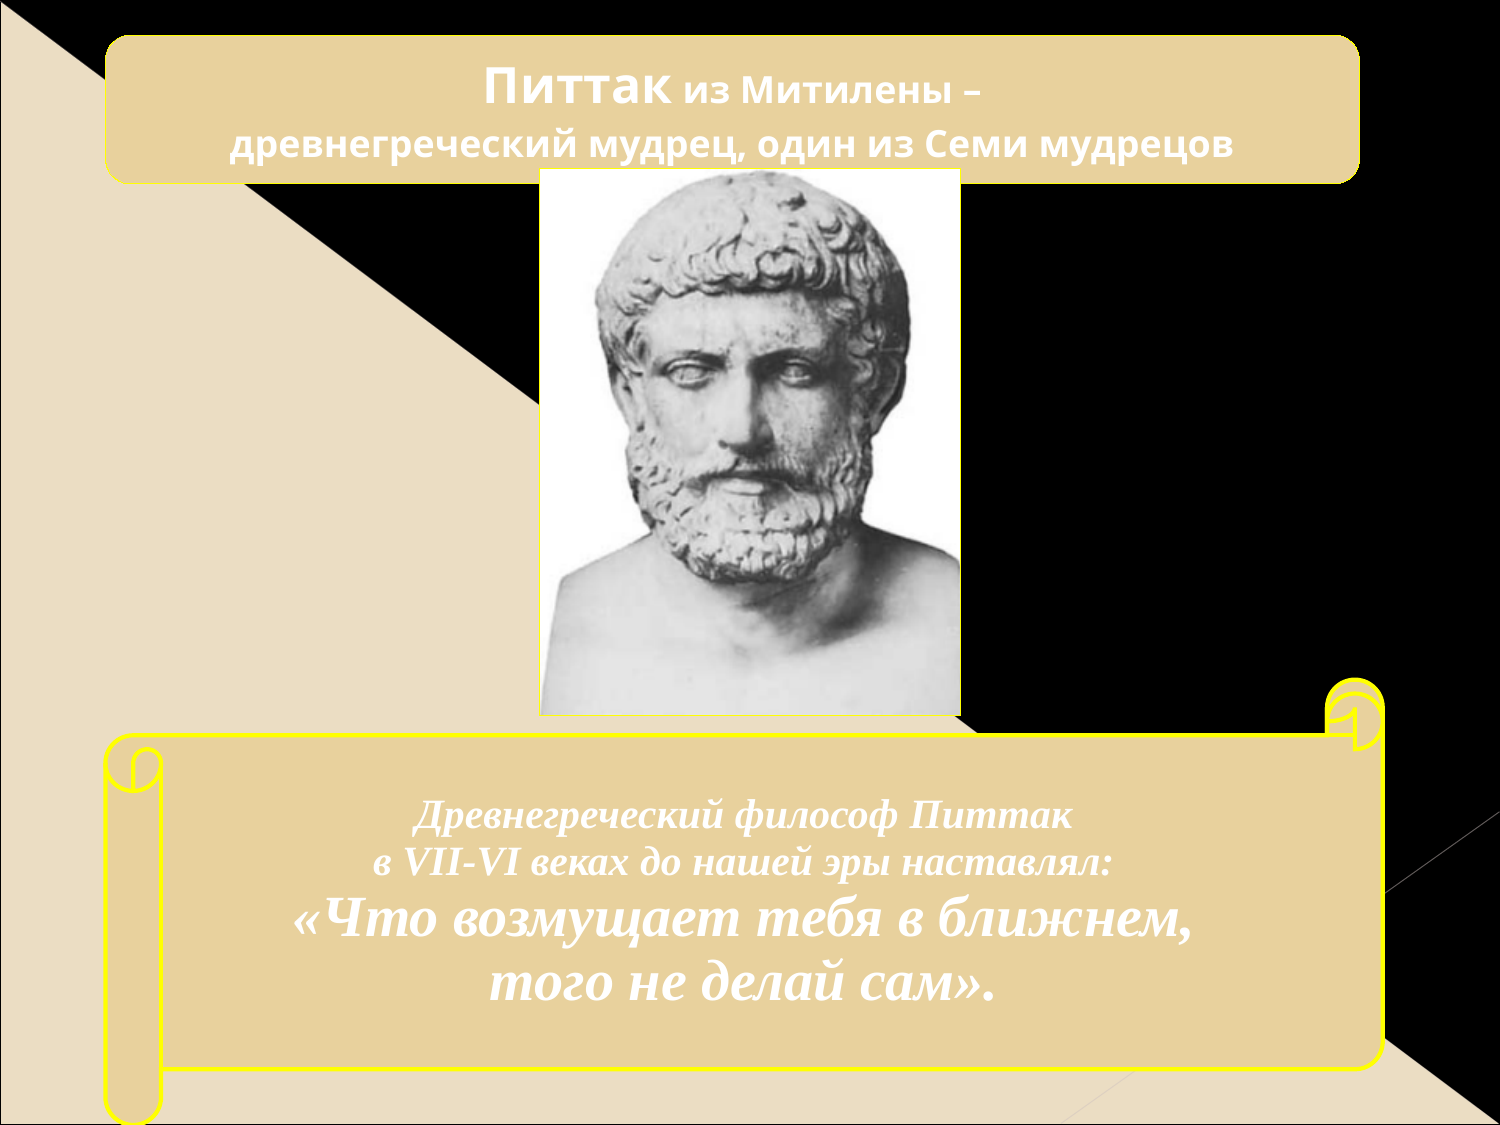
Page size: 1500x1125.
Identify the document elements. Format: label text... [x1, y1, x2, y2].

picture [539, 168, 961, 716]
text_box Древнегреческий философ Питтак в VII-VI веках до нашей эры наставлял: «Что возмущает тебя в ближнем, того не делай сам». [105, 679, 1383, 1125]
text_box Питтак из Митилены – древнегреческий мудрец, один из Семи мудрецов [105, 35, 1360, 184]
